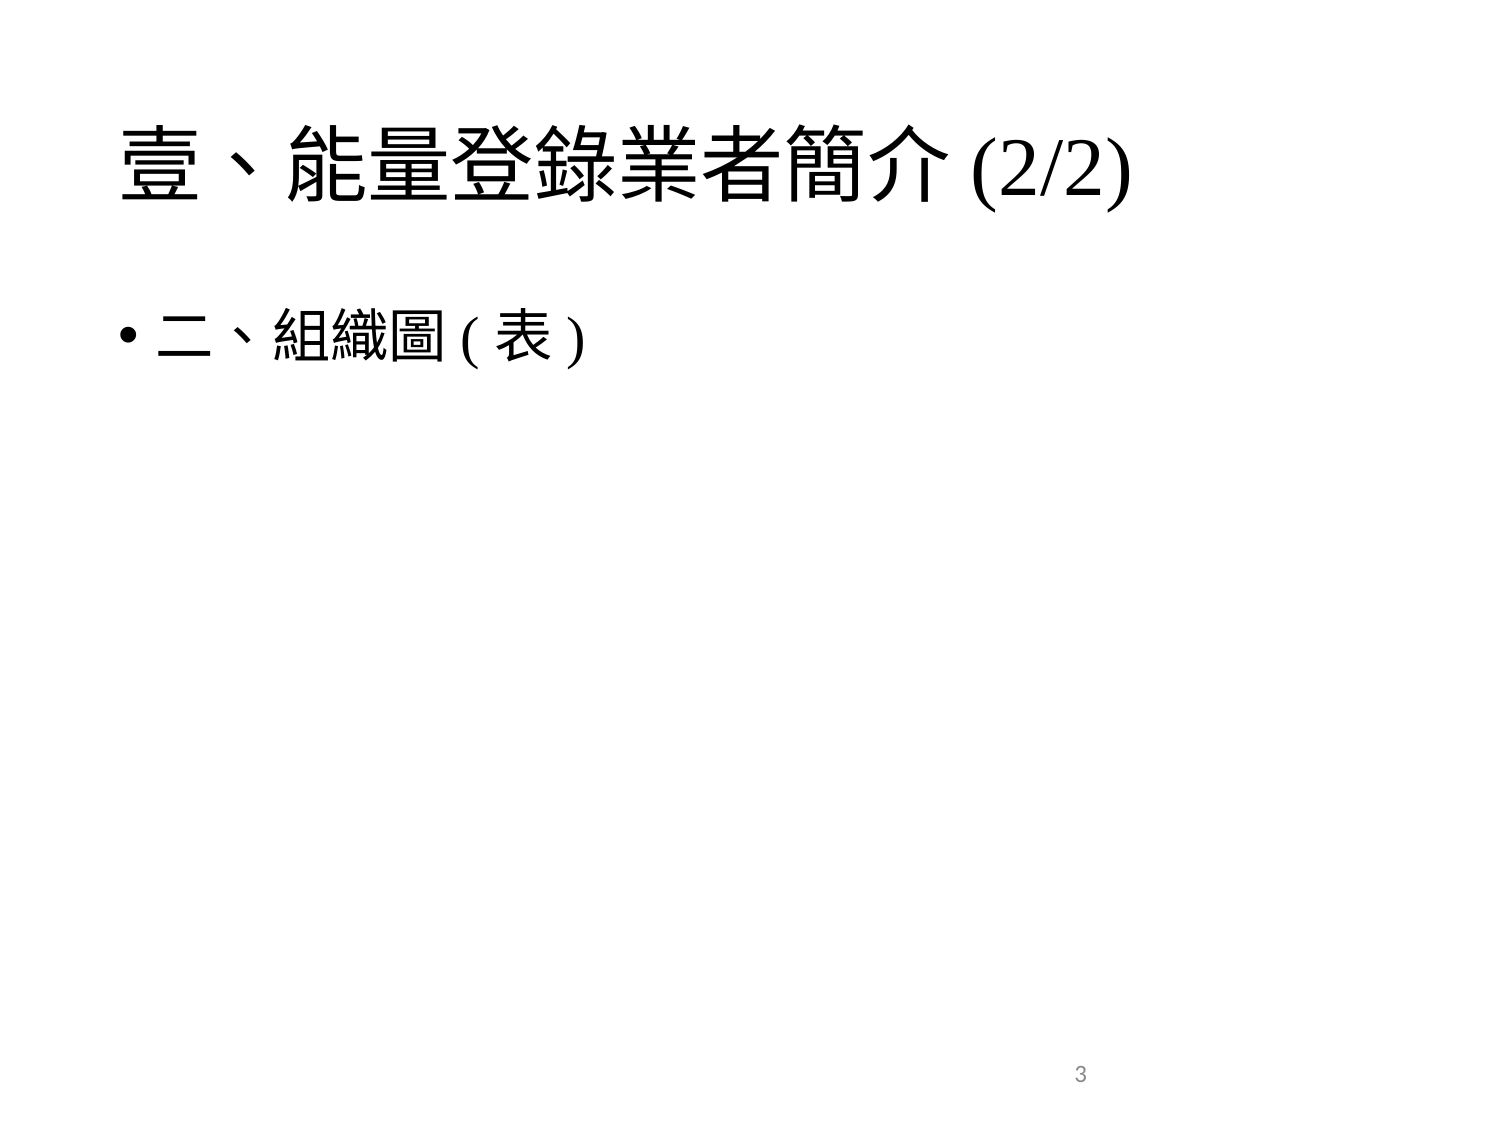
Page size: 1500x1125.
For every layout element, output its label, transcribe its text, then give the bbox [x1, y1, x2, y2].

text_box [1059, 1042, 1397, 1103]
title 壹、能量登錄業者簡介(2/2) [103, 59, 1397, 278]
list 二、組織圖(表) [103, 299, 1397, 1014]
